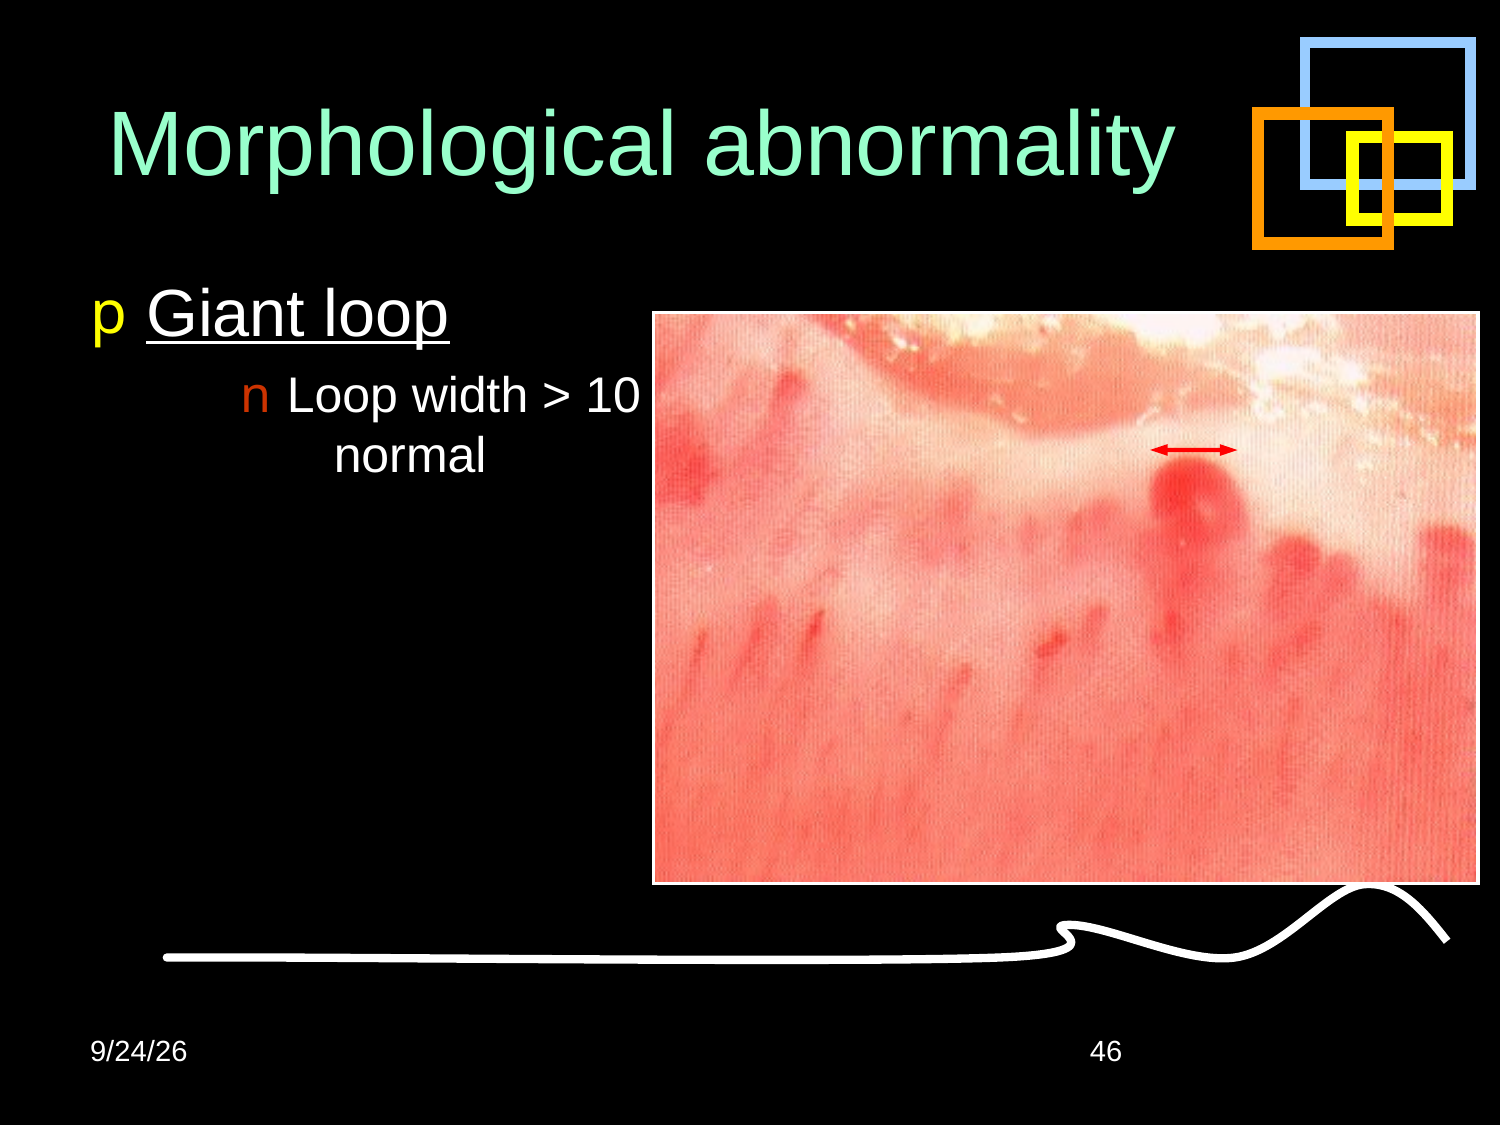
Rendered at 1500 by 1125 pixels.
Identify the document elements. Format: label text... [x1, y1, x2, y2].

text_box [75, 1024, 426, 1103]
picture [655, 314, 1477, 882]
title Morphological abnormality [75, 45, 1211, 233]
text_box [1074, 1024, 1426, 1103]
list Giant loop Loop width > 10 x normal [75, 262, 737, 1005]
